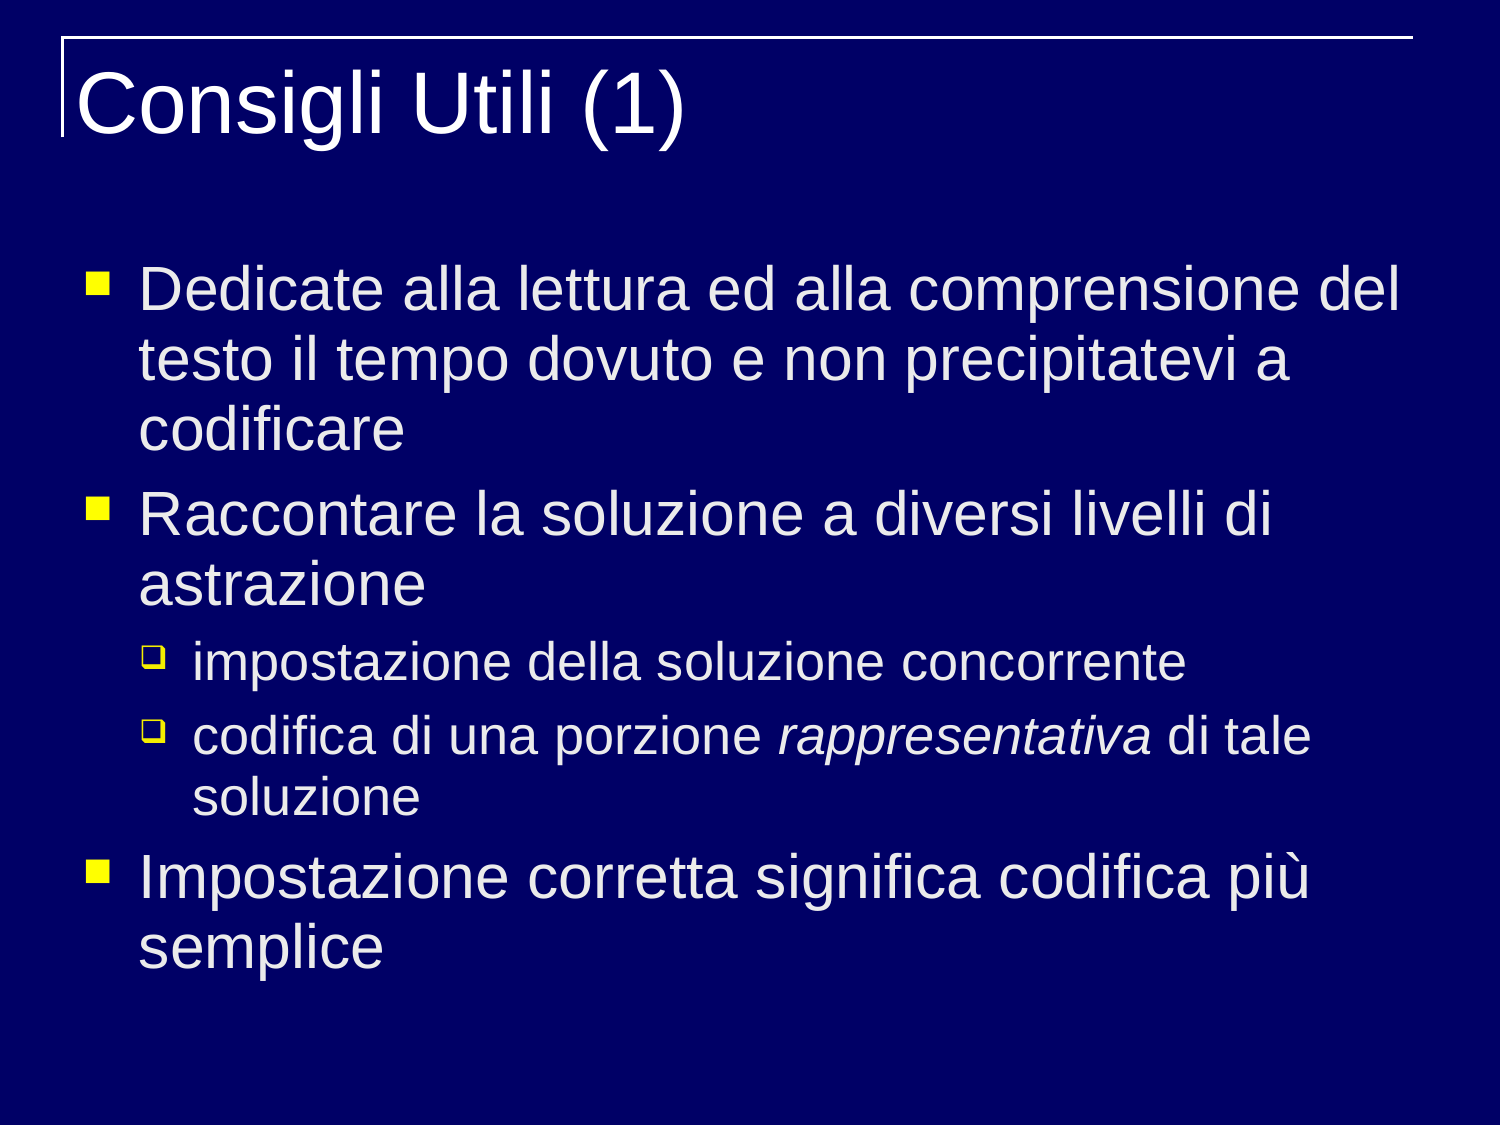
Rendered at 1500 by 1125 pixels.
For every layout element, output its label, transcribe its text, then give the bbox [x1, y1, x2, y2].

title Consigli Utili (1) [75, 17, 1500, 190]
list Dedicate alla lettura ed alla comprensione del testo il tempo dovuto e non precipitatevi a codificare Raccontare la soluzione a diversi livelli di astrazione impostazione della soluzione concorrente codifica di una porzione rappresentativa di tale soluzione Impostazione corretta significa codifica più semplice [82, 253, 1433, 983]
